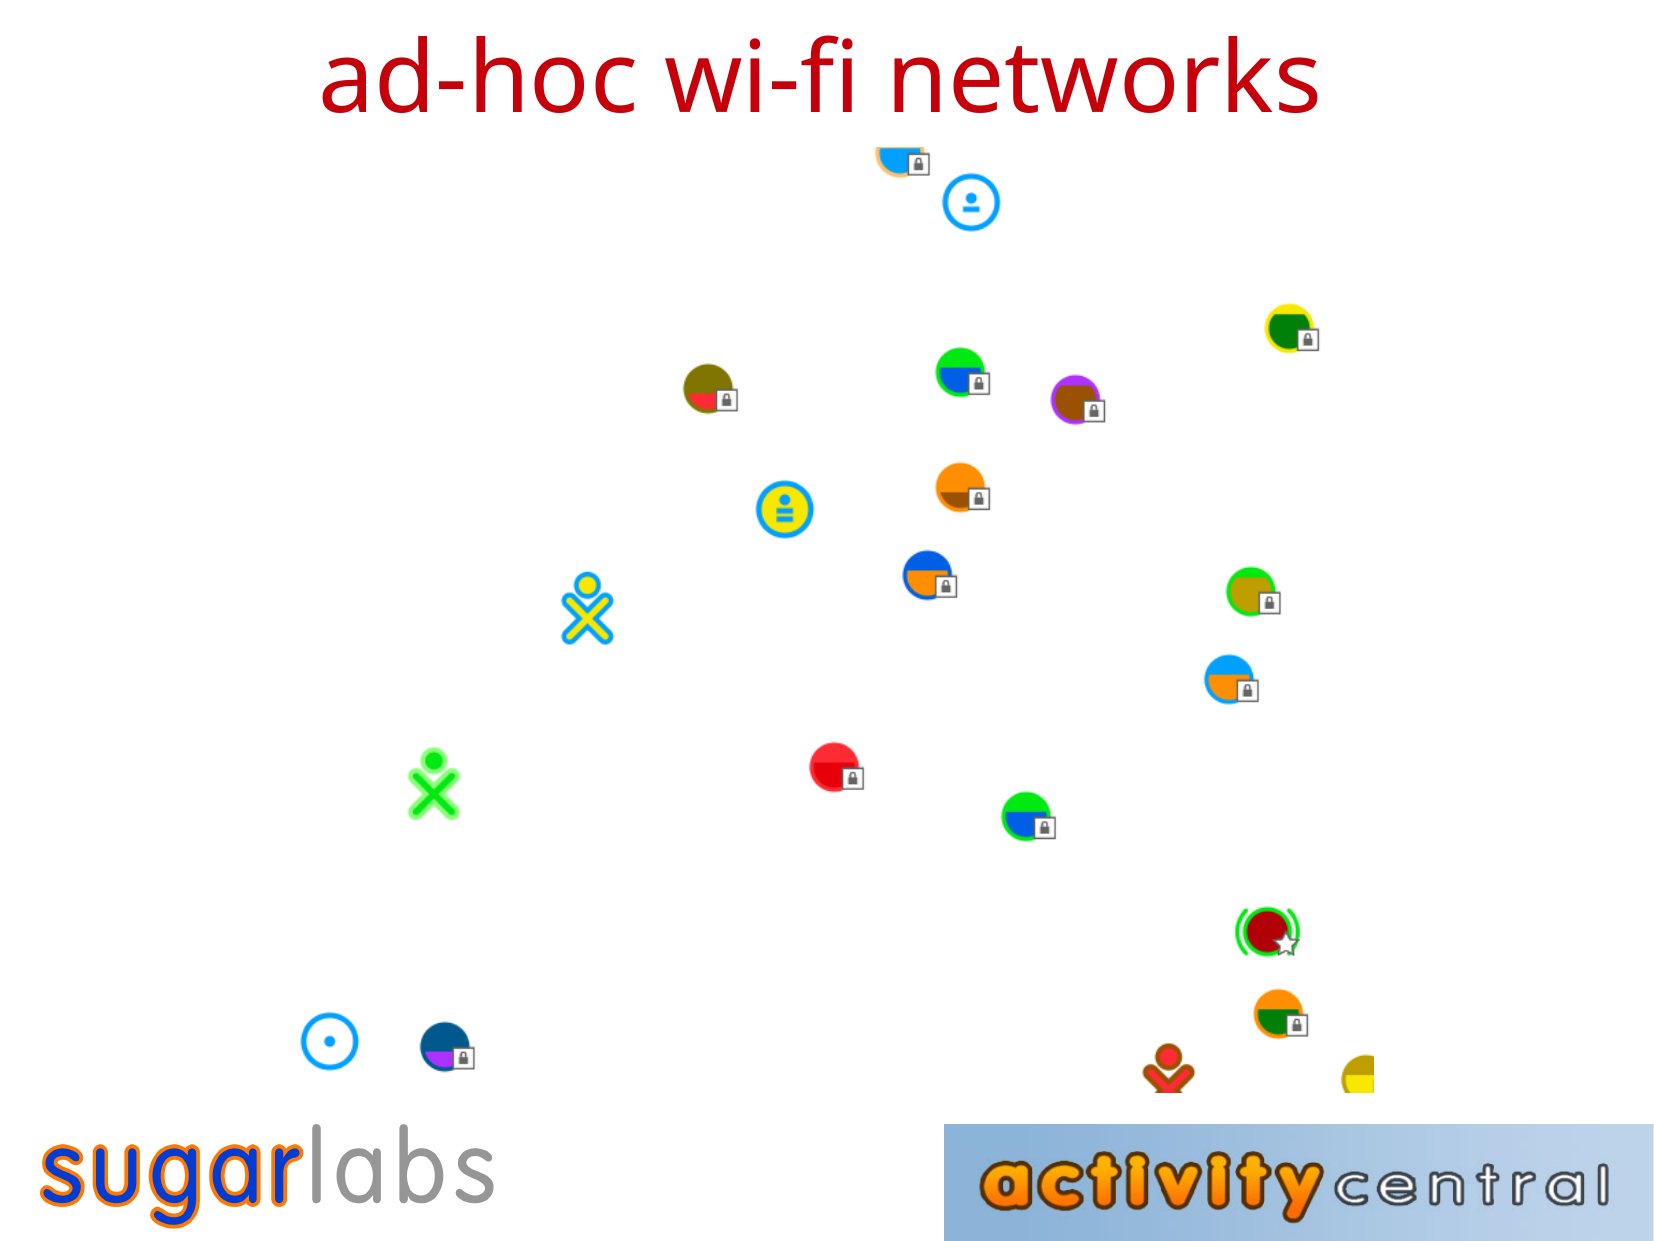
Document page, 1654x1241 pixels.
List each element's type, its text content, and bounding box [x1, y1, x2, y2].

title ad-hoc wi-fi networks [76, 0, 1565, 178]
picture [0, 178, 1374, 1241]
picture [944, 1124, 1654, 1241]
